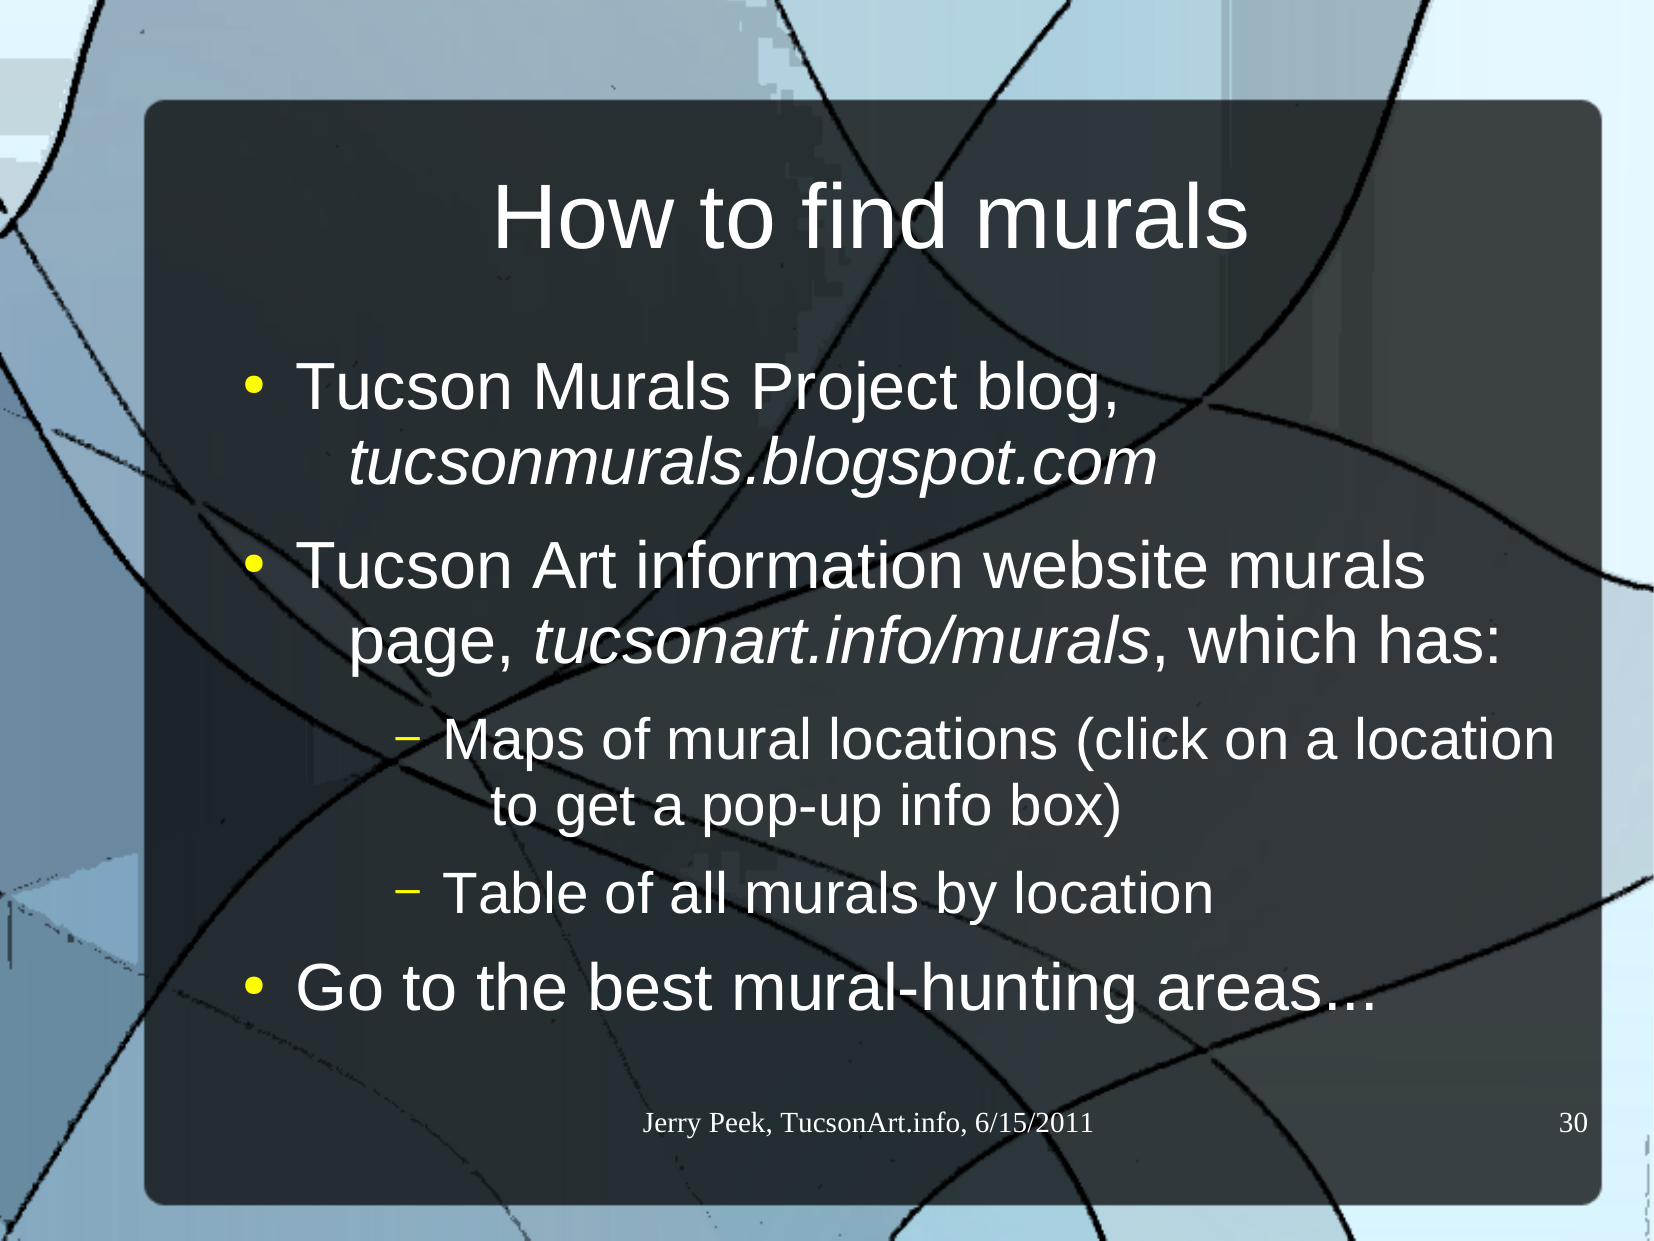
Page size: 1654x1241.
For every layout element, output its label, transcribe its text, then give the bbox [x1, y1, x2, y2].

picture [0, 0, 1654, 1241]
list Tucson Murals Project blog, tucsonmurals.blogspot.com Tucson Art information website murals page, tucsonart.info/murals, which has: Maps of mural locations (click on a location to get a pop-up info box) Table of all murals by location Go to the best mural-hunting areas... [206, 349, 1571, 1034]
title How to find murals [159, 108, 1583, 325]
